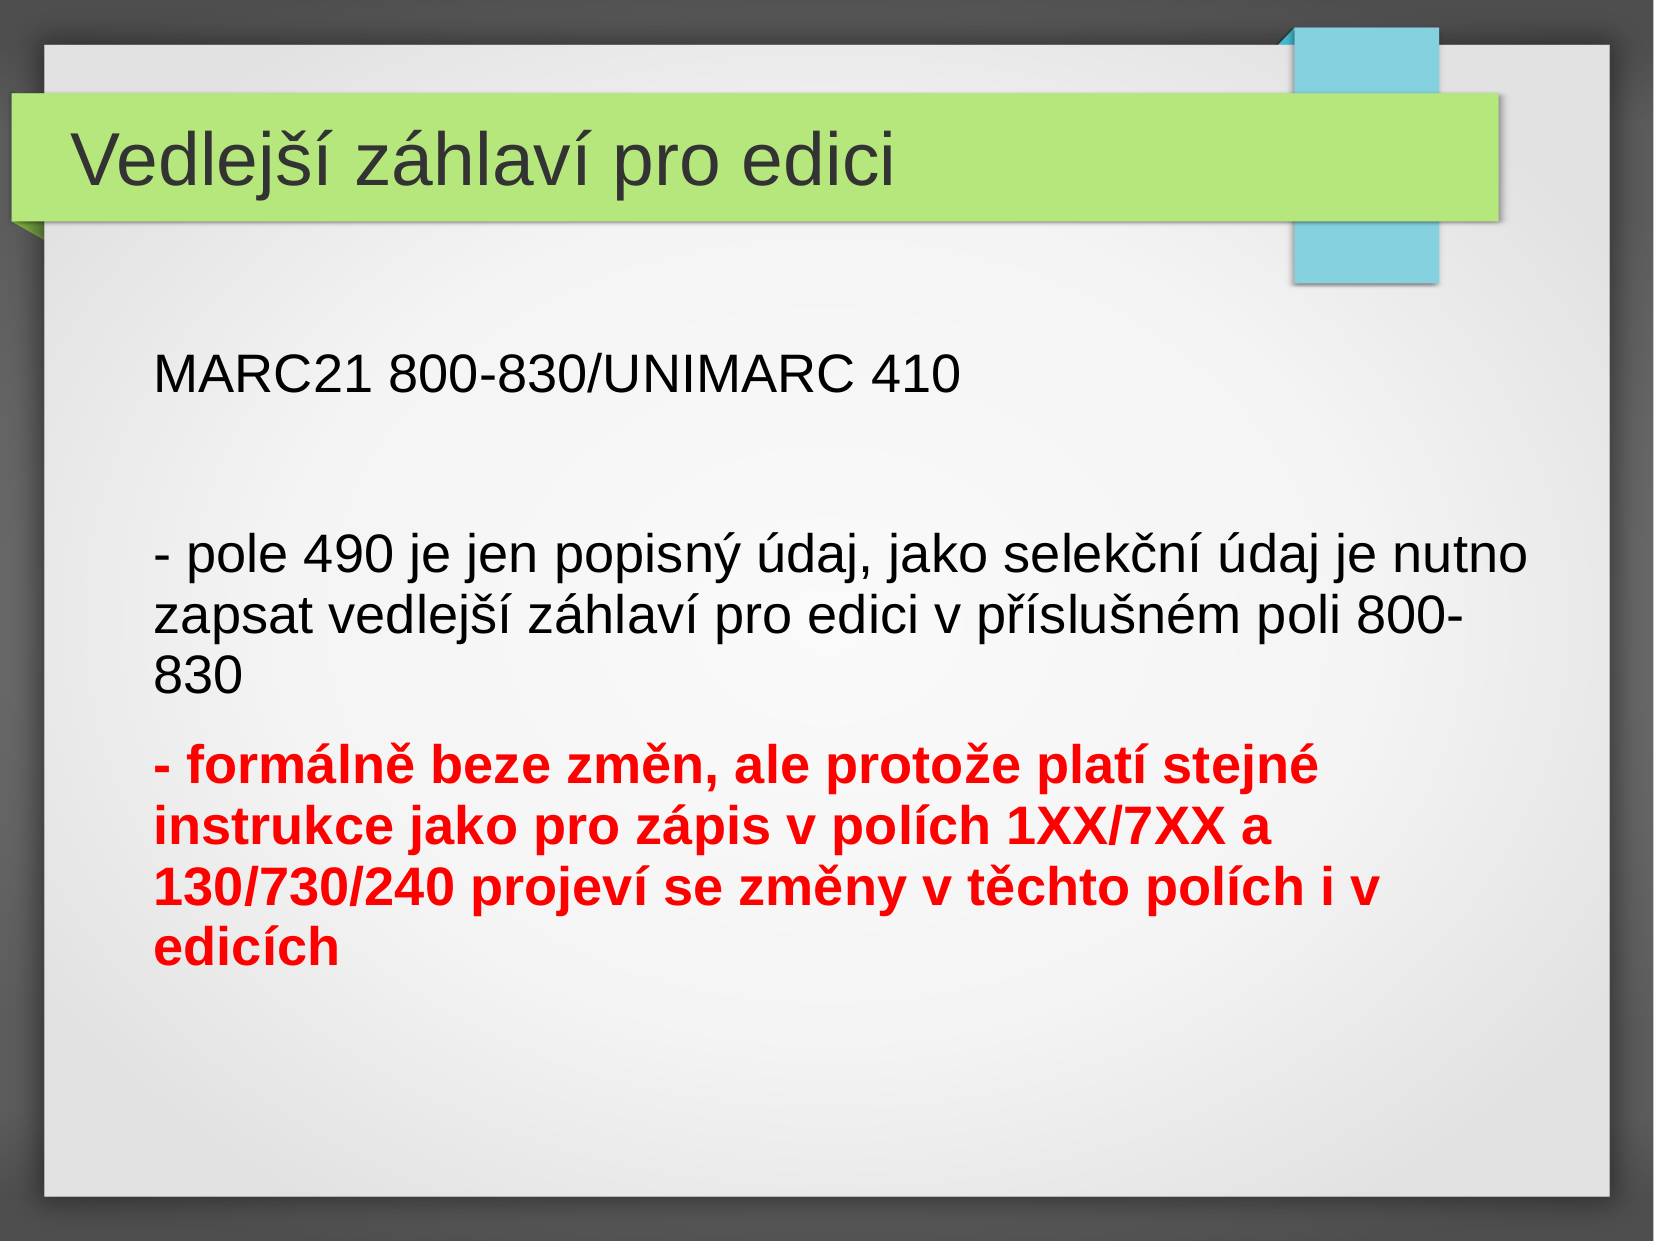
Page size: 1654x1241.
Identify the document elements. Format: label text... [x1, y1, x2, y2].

list MARC21 800-830/UNIMARC 410 - pole 490 je jen popisný údaj, jako selekční údaj je nutno zapsat vedlejší záhlaví pro edici v příslušném poli 800-830 - formálně beze změn, ale protože platí stejné instrukce jako pro zápis v polích 1XX/7XX a 130/730/240 projeví se změny v těchto polích i v edicích [82, 343, 1538, 1063]
title Vedlejší záhlaví pro edici [70, 106, 1229, 213]
picture [0, 0, 1654, 1241]
